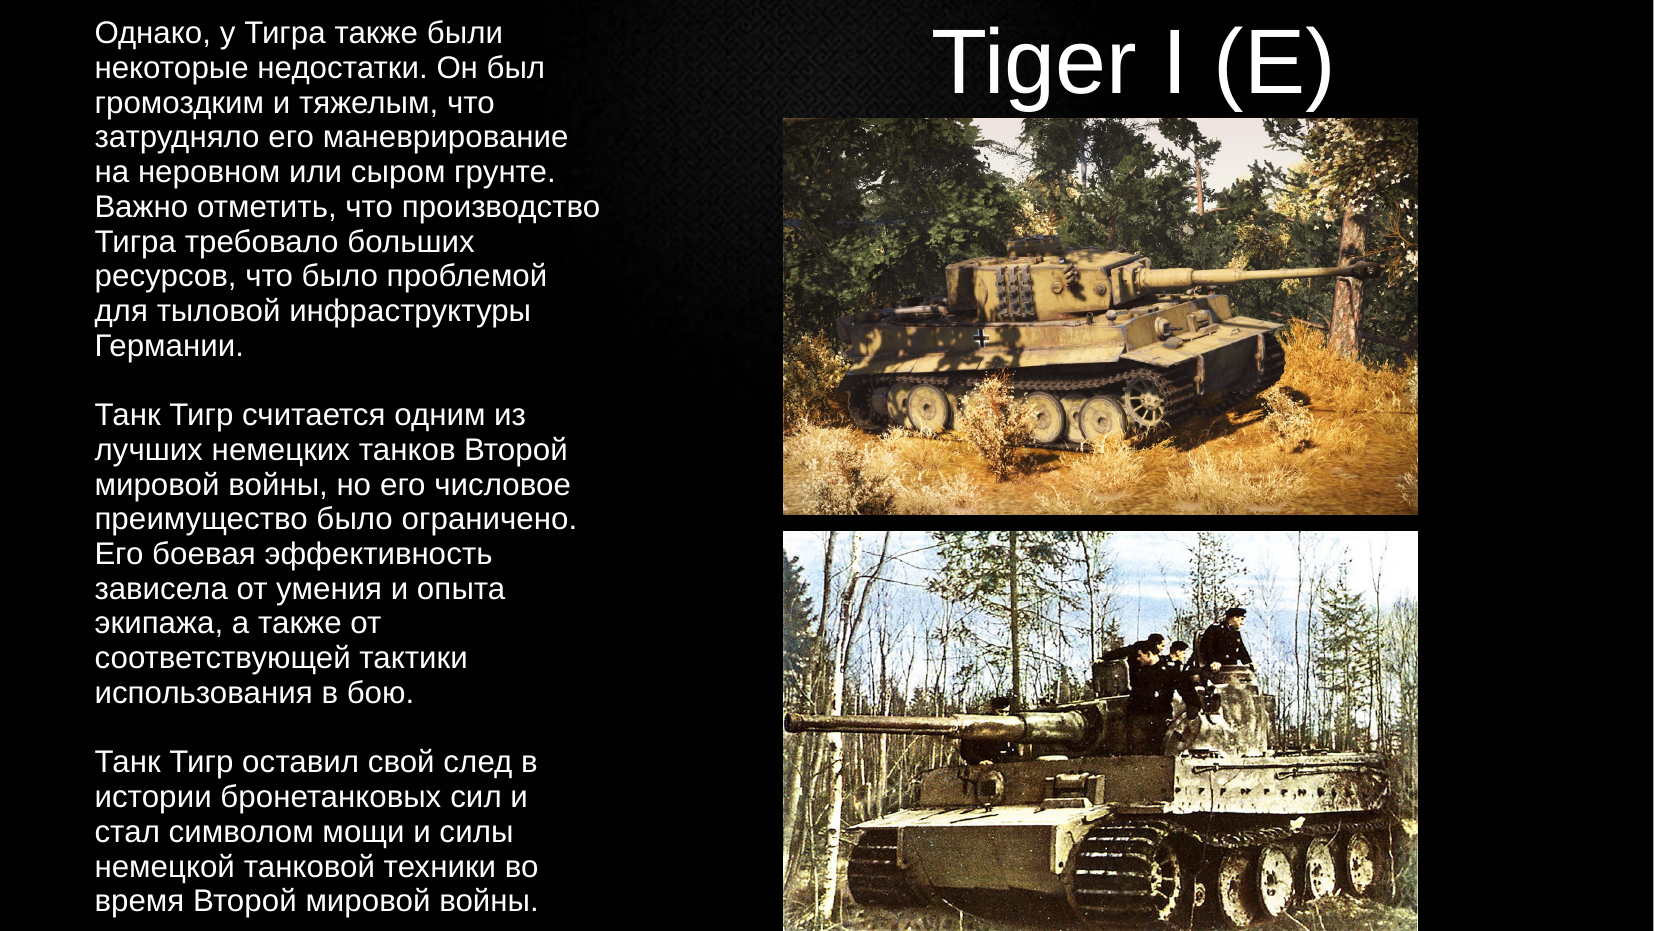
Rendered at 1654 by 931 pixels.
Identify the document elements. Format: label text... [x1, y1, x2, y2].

title Однако, у Тигра также были некоторые недостатки. Он был громоздким и тяжелым, что затрудняло его маневрирование на неровном или сыром грунте. Важно отметить, что производство Тигра требовало больших ресурсов, что было проблемой для тыловой инфраструктуры Германии. Танк Тигр считается одним из лучших немецких танков Второй мировой войны, но его числовое преимущество было ограничено. Его боевая эффективность зависела от умения и опыта экипажа, а также от соответствующей тактики использования в бою. Танк Тигр оставил свой след в истории бронетанковых сил и стал символом мощи и силы немецкой танковой техники во время Второй мировой войны. [94, 15, 603, 919]
picture [0, 0, 1654, 931]
title Tiger I (E) [909, 0, 1359, 118]
